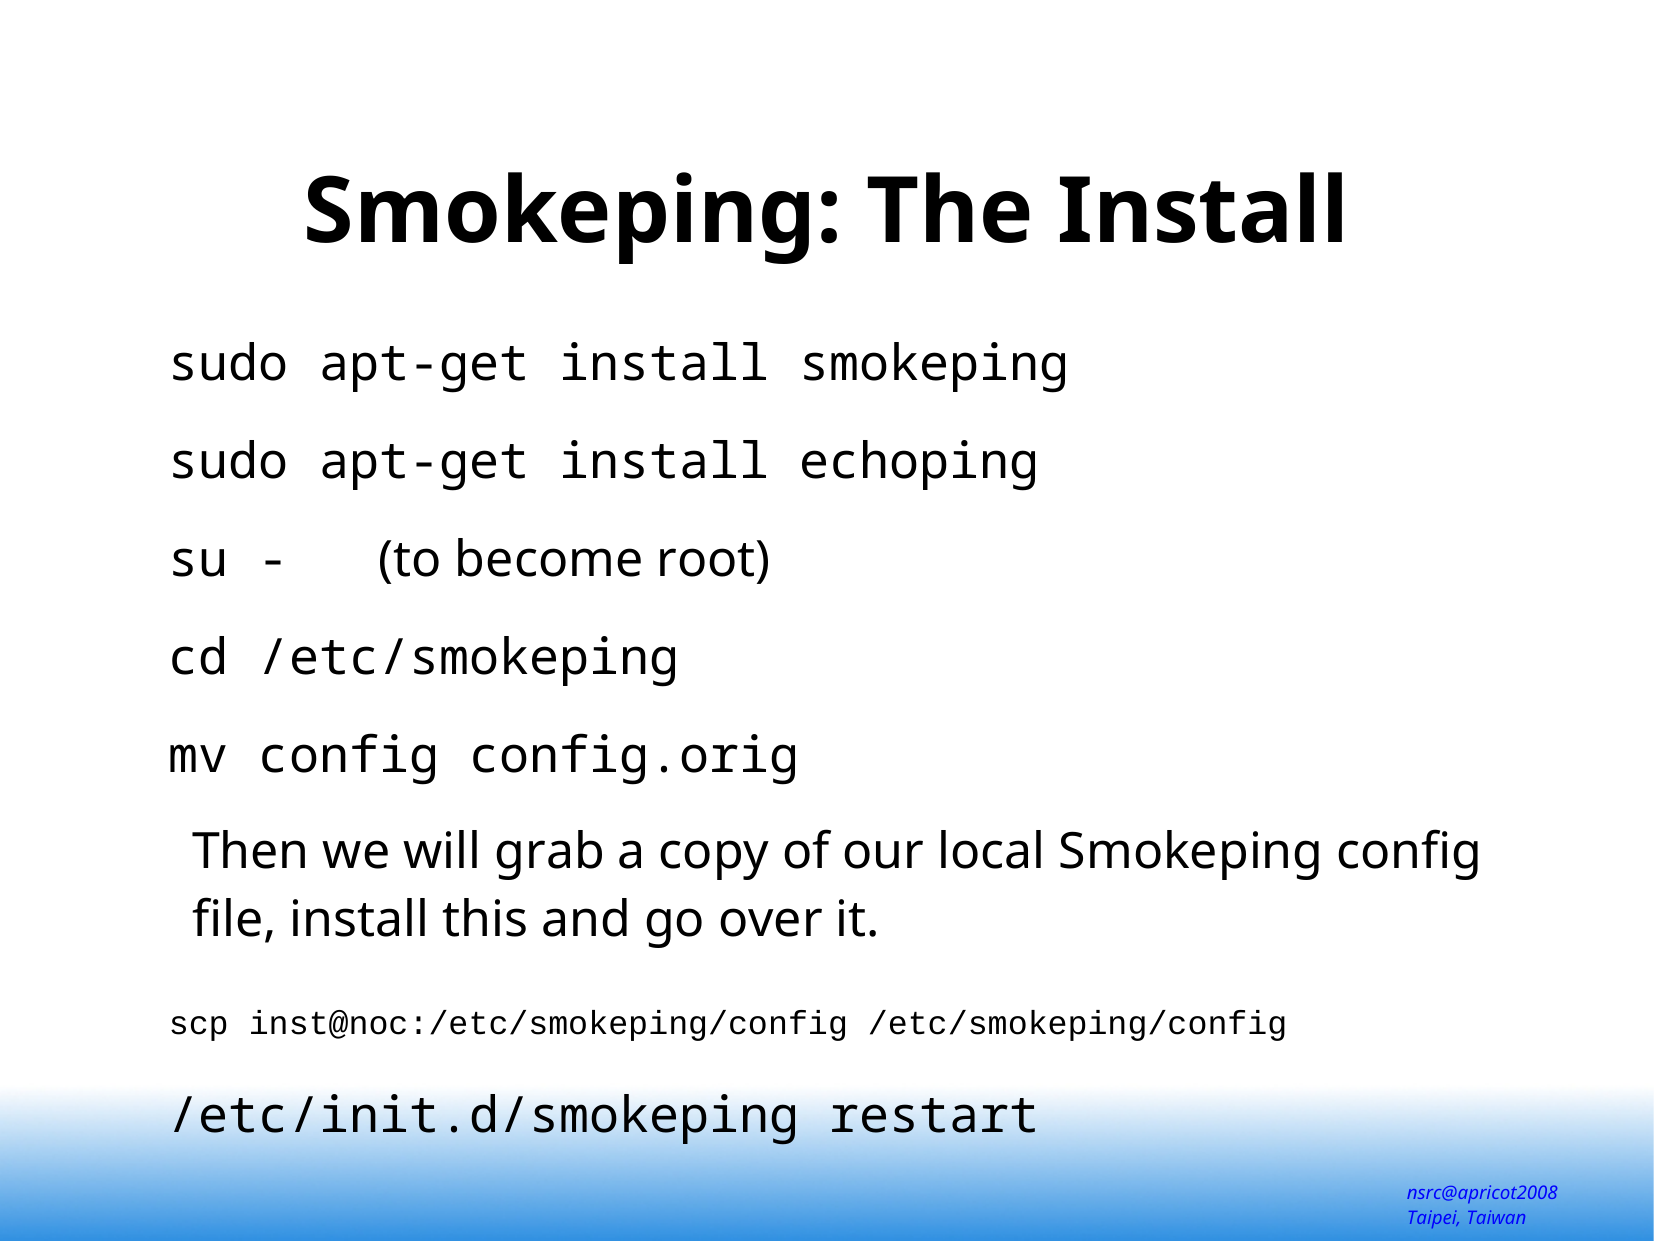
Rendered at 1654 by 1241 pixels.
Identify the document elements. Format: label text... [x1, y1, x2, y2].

list sudo apt-get install smokeping sudo apt-get install echoping su - (to become root) cd /etc/smokeping mv config config.orig Then we will grab a copy of our local Smokeping config file, install this and go over it. scp inst@noc:/etc/smokeping/config /etc/smokeping/config /etc/init.d/smokeping restart [121, 327, 1559, 1144]
picture [0, 1083, 1654, 1241]
title Smokeping: The Install [121, 102, 1534, 311]
